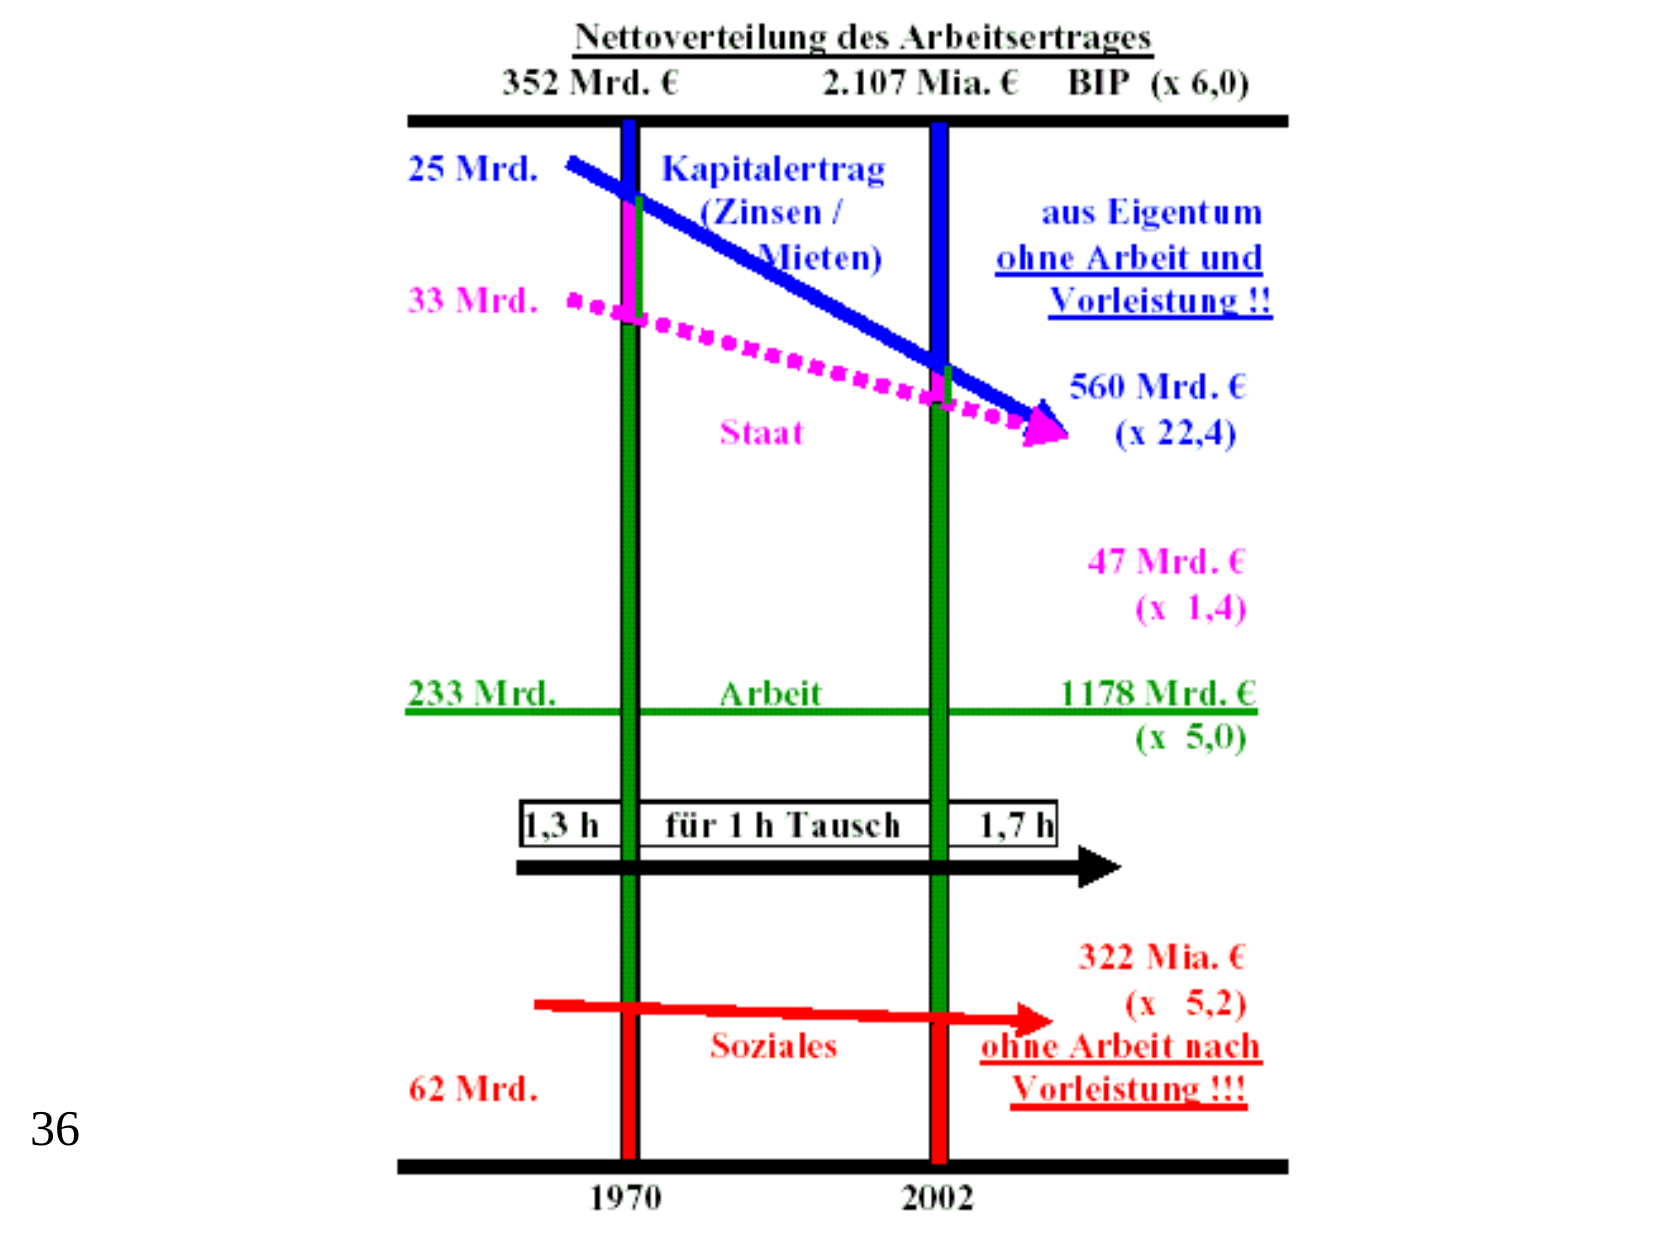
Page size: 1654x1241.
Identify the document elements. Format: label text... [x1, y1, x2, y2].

text_box <Foliennummer> [30, 1100, 383, 1162]
picture [383, 0, 1307, 1236]
